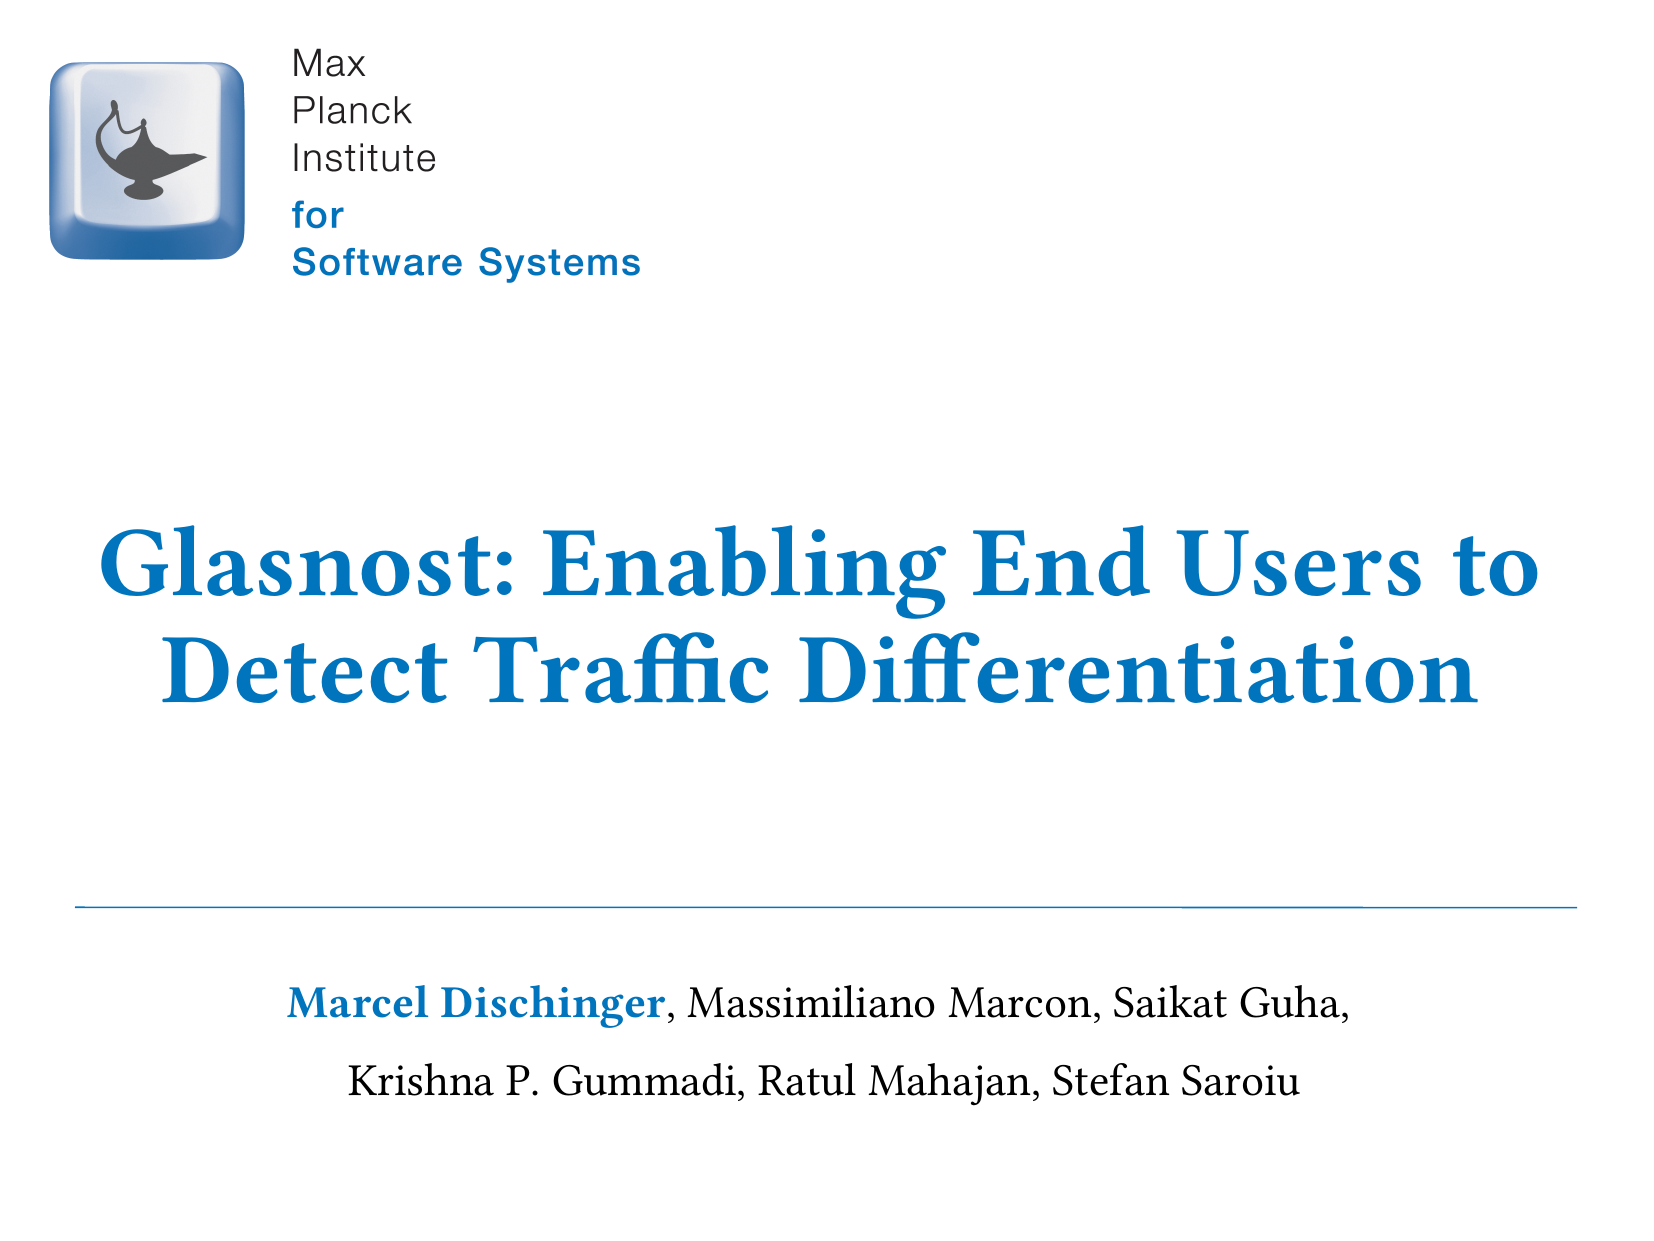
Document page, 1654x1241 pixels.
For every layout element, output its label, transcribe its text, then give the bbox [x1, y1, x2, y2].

chart [49, 48, 640, 283]
text_box Marcel Dischinger, Massimiliano Marcon, Saikat Guha, Krishna P. Gummadi, Ratul Mahajan, Stefan Saroiu [19, 942, 1632, 1196]
text_box Glasnost: Enabling End Users to Detect Traffic Differentiation [26, 509, 1615, 610]
